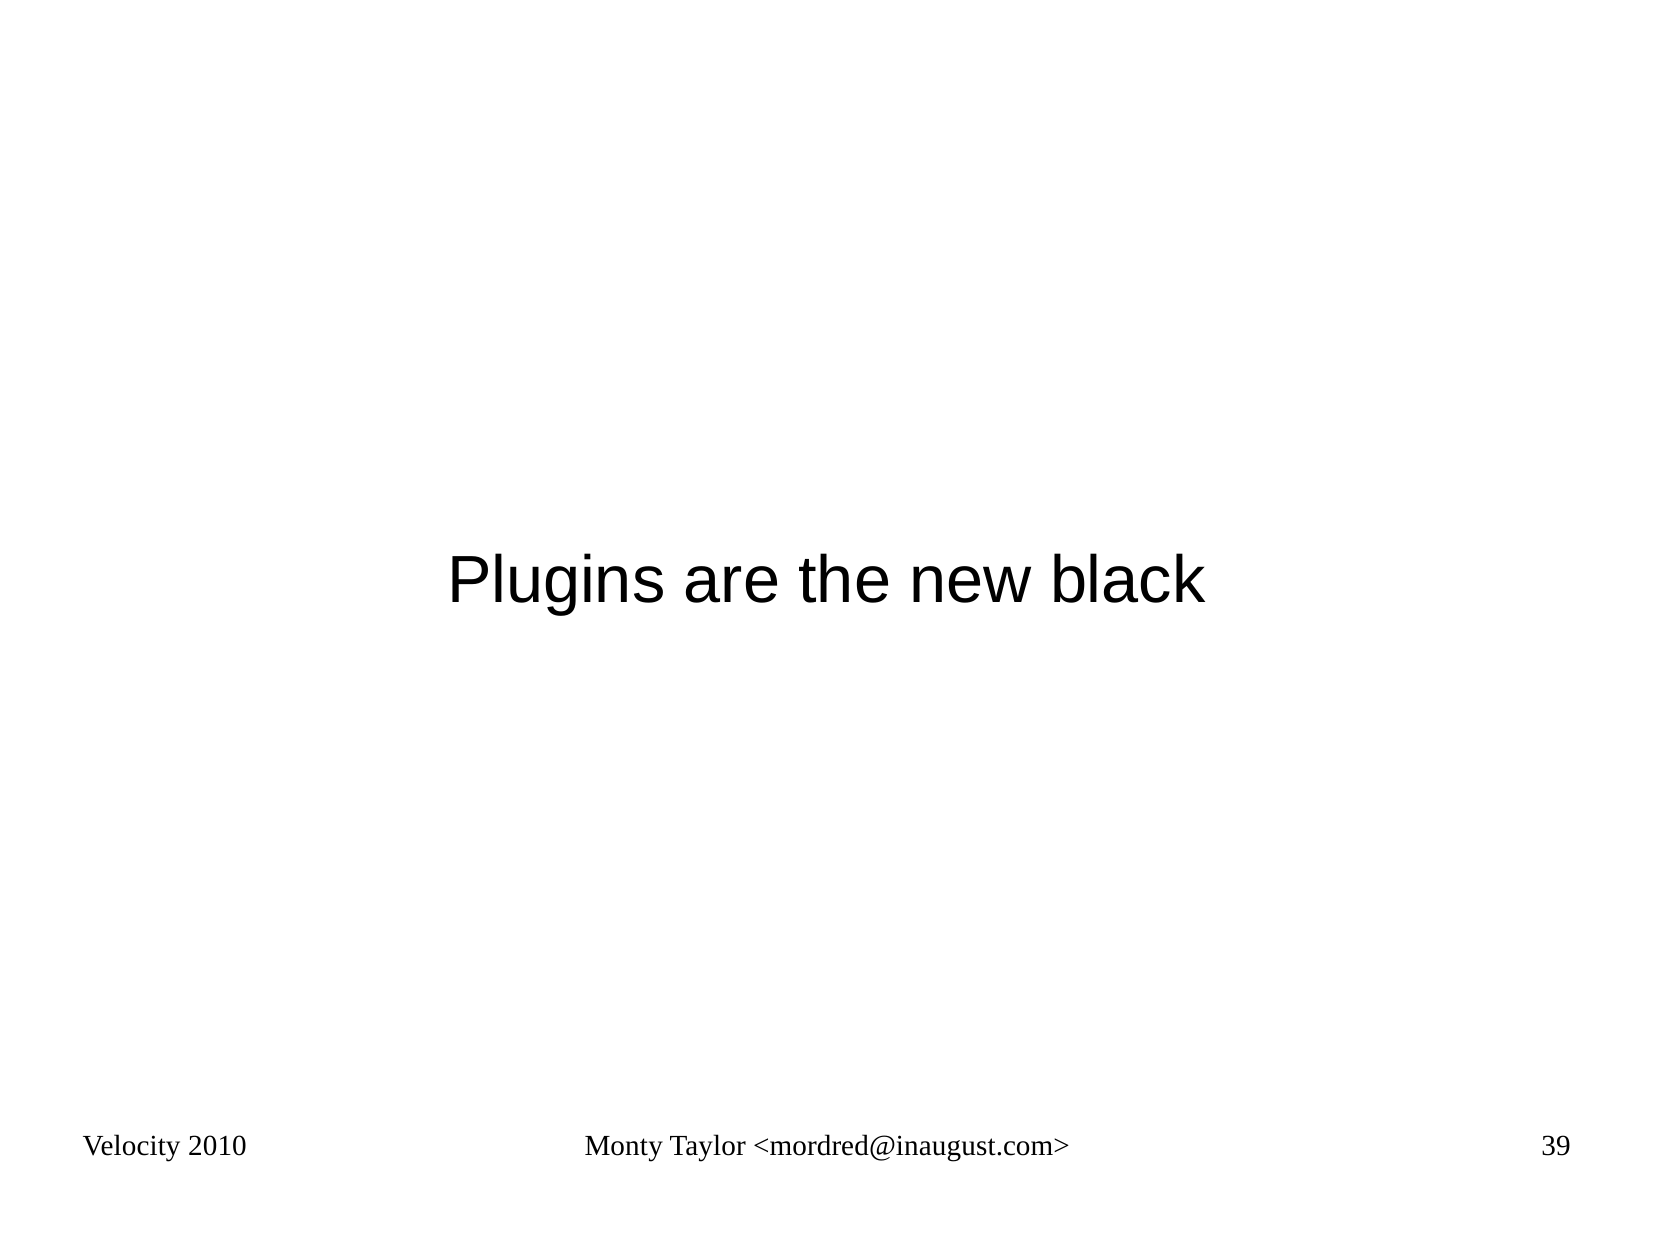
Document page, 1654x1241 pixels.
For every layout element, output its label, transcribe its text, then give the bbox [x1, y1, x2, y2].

subtitle Plugins are the new black [82, 56, 1571, 1102]
